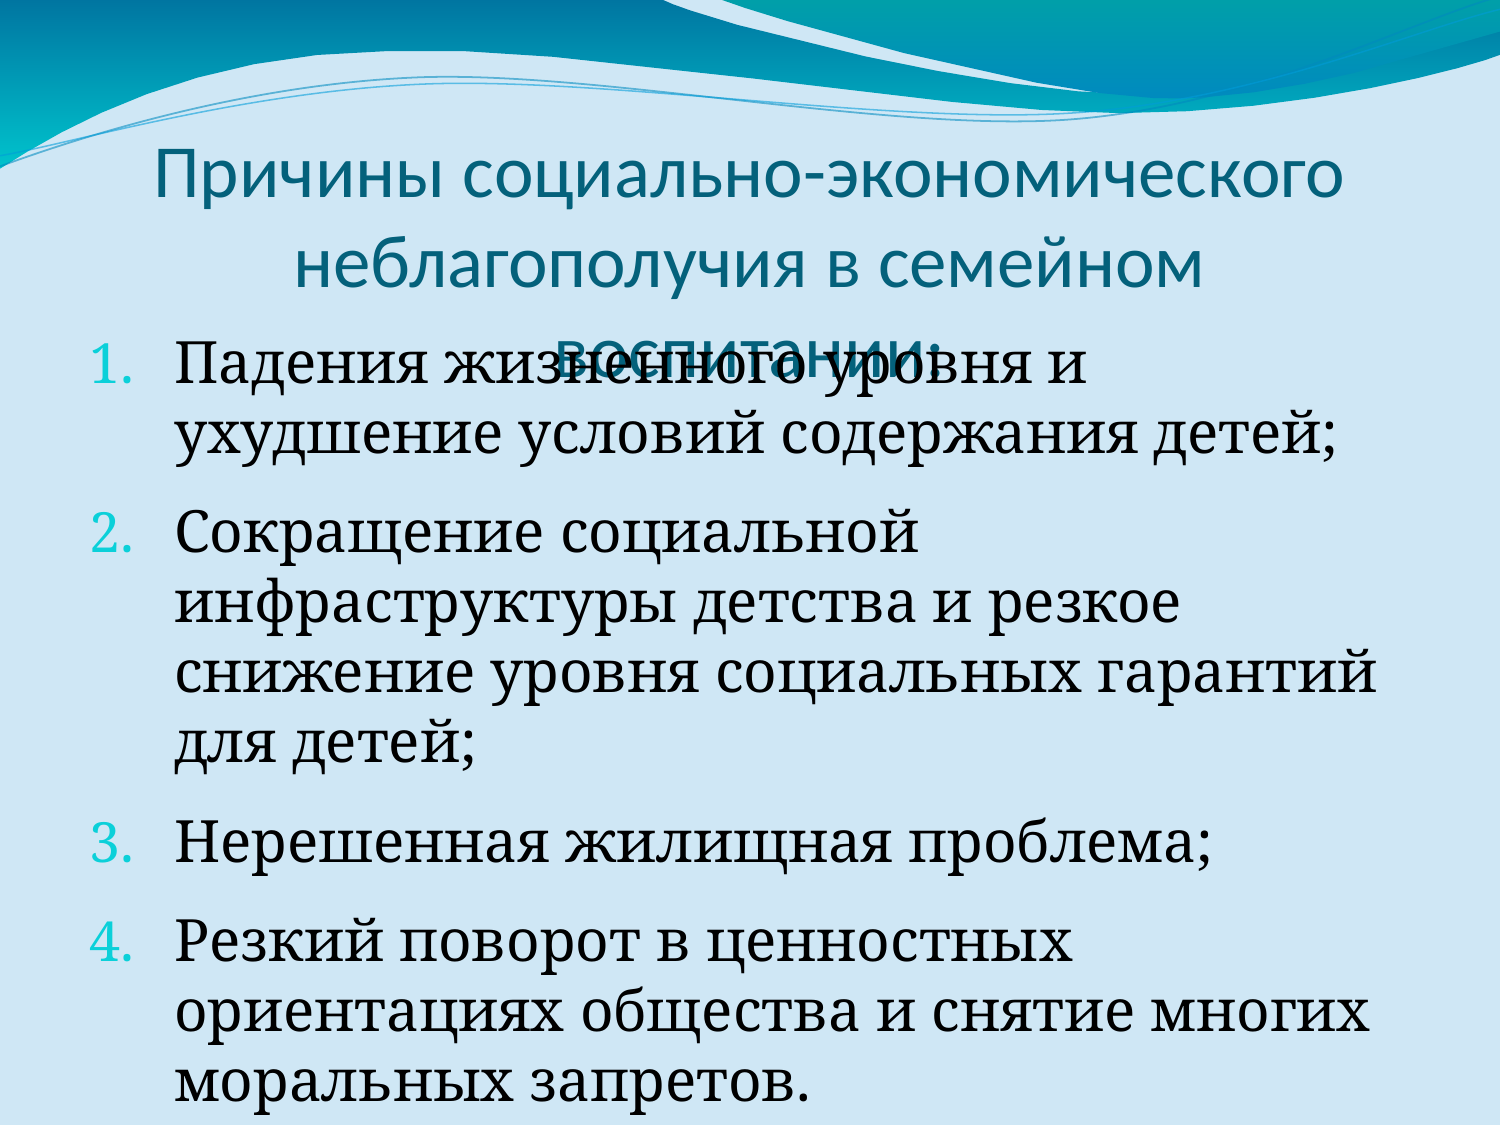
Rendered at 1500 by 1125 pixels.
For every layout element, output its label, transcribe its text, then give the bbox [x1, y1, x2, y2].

title Причины социально-экономического неблагополучия в семейном воспитании: [75, 115, 1425, 303]
list Падения жизненного уровня и ухудшение условий содержания детей; Сокращение социальной инфраструктуры детства и резкое снижение уровня социальных гарантий для детей; Нерешенная жилищная проблема; Резкий поворот в ценностных ориентациях общества и снятие многих моральных запретов. [75, 317, 1425, 1038]
